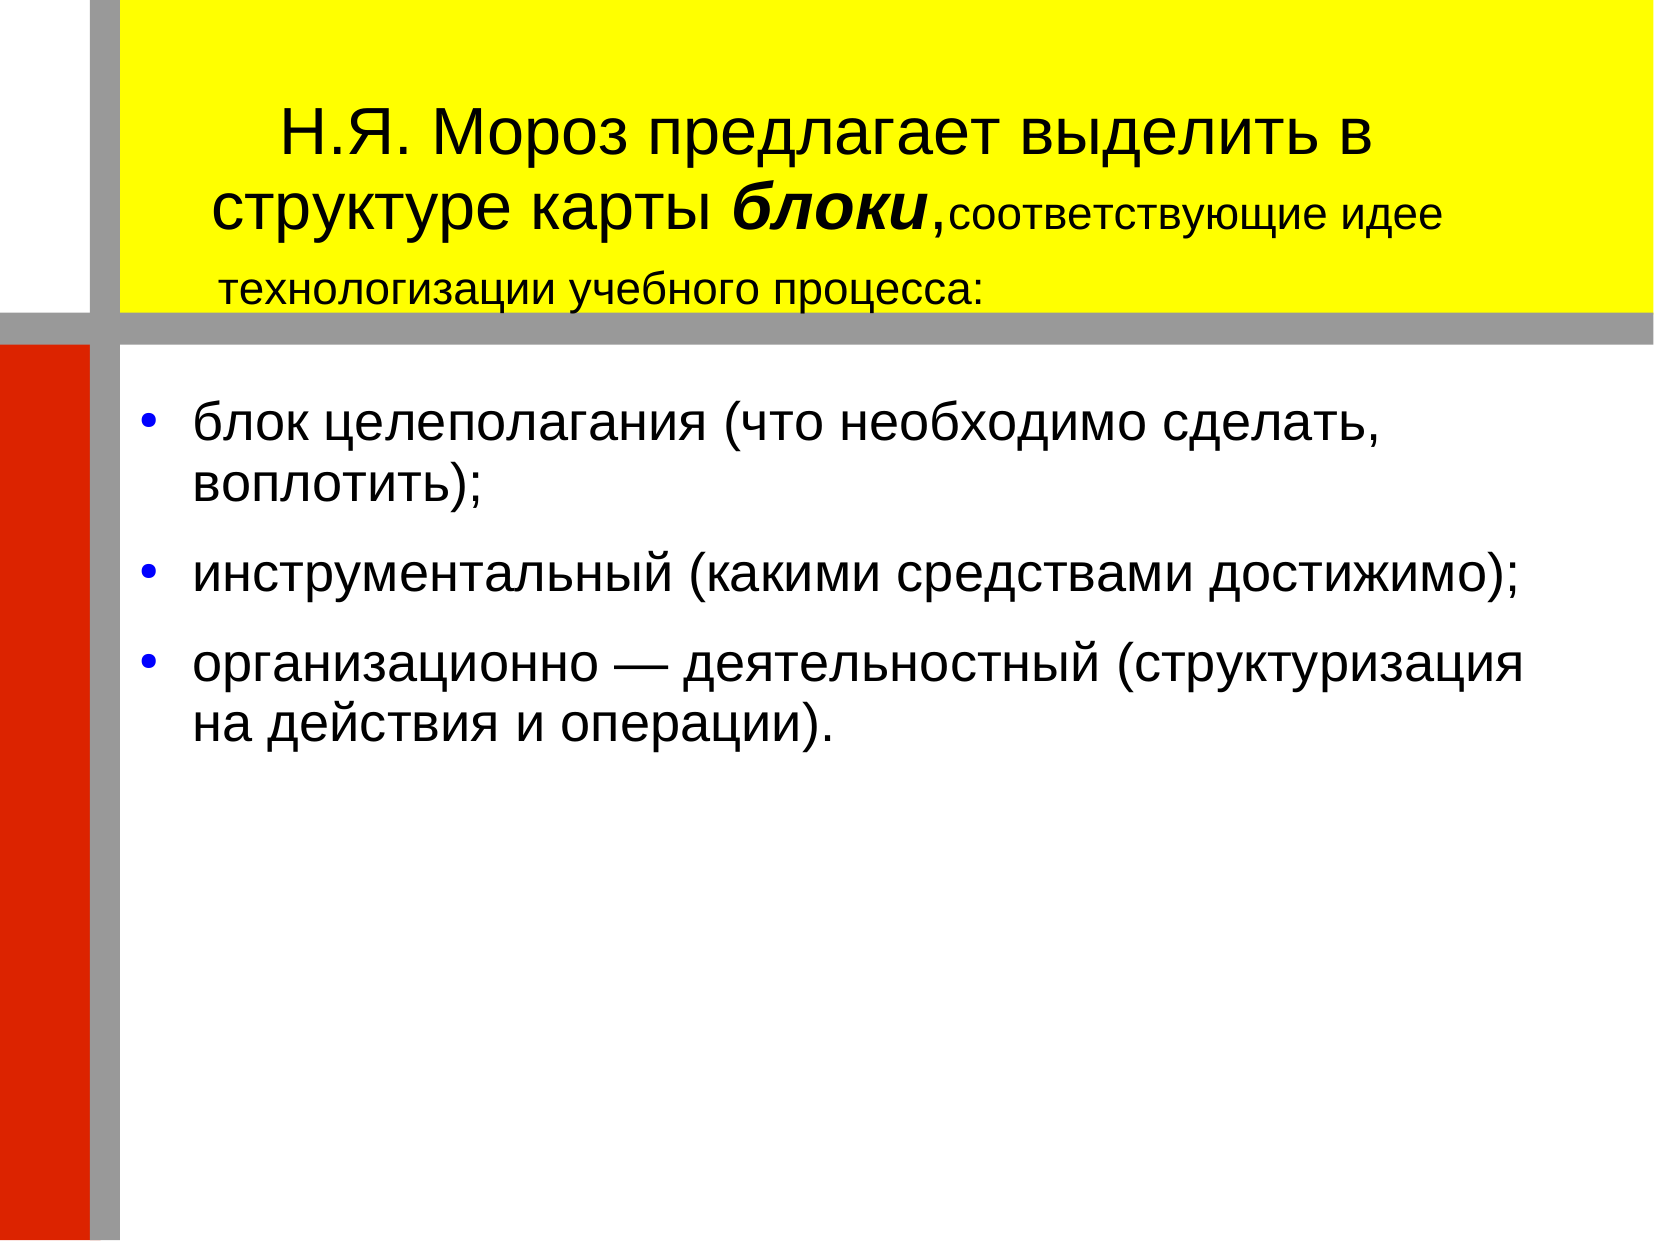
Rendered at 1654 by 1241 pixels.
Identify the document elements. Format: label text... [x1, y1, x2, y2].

title Н.Я. Мороз предлагает выделить в структуре карты блоки,соответствующие идее технологизации учебного процесса: [121, 94, 1534, 319]
list блок целеполагания (что необходимо сделать, воплотить); инструментальный (какими средствами достижимо); организационно — деятельностный (структуризация на действия и операции). [121, 391, 1534, 1127]
